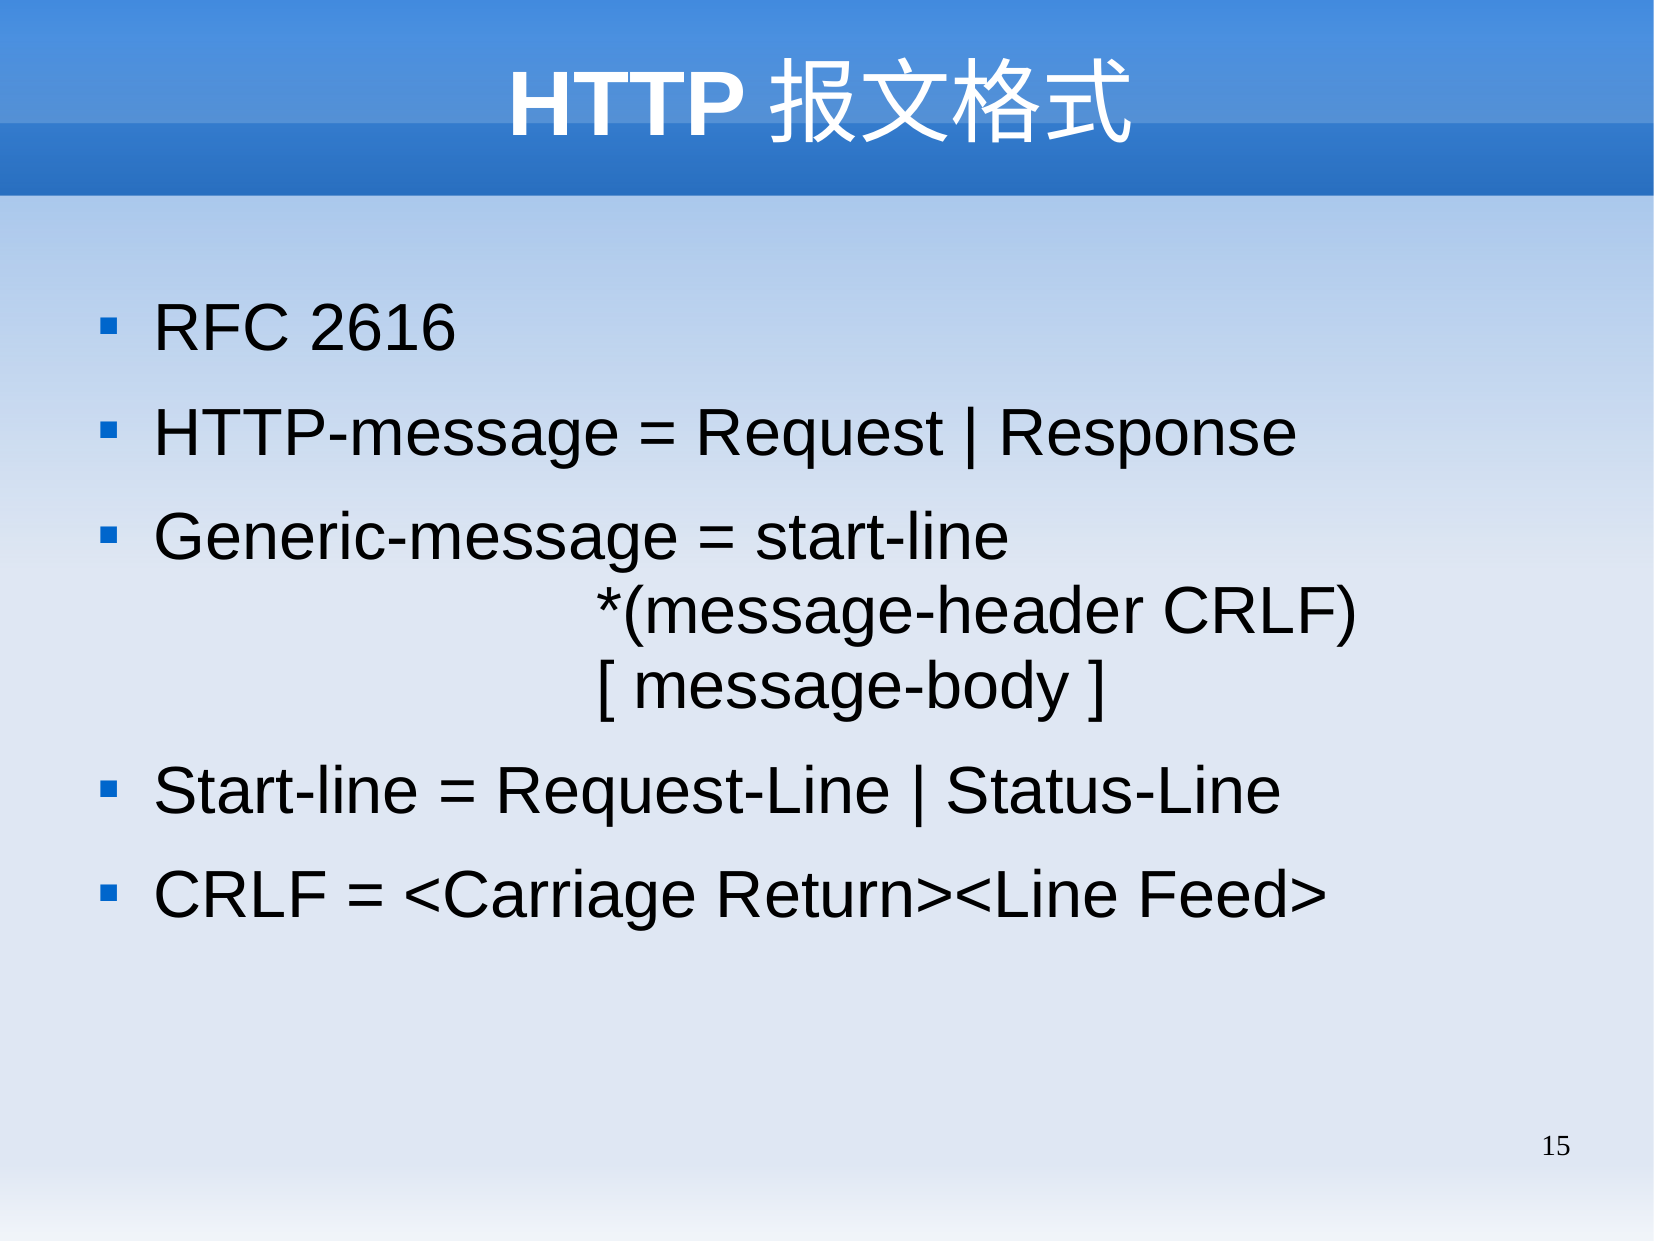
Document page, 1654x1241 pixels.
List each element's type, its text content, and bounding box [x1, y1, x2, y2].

title HTTP报文格式 [76, 0, 1565, 208]
picture [0, 0, 1654, 1241]
list RFC 2616 HTTP-message = Request | Response Generic-message = start-line *(message-header CRLF) [ message-body ] Start-line = Request-Line | Status-Line CRLF = <Carriage Return><Line Feed> [82, 290, 1571, 1109]
